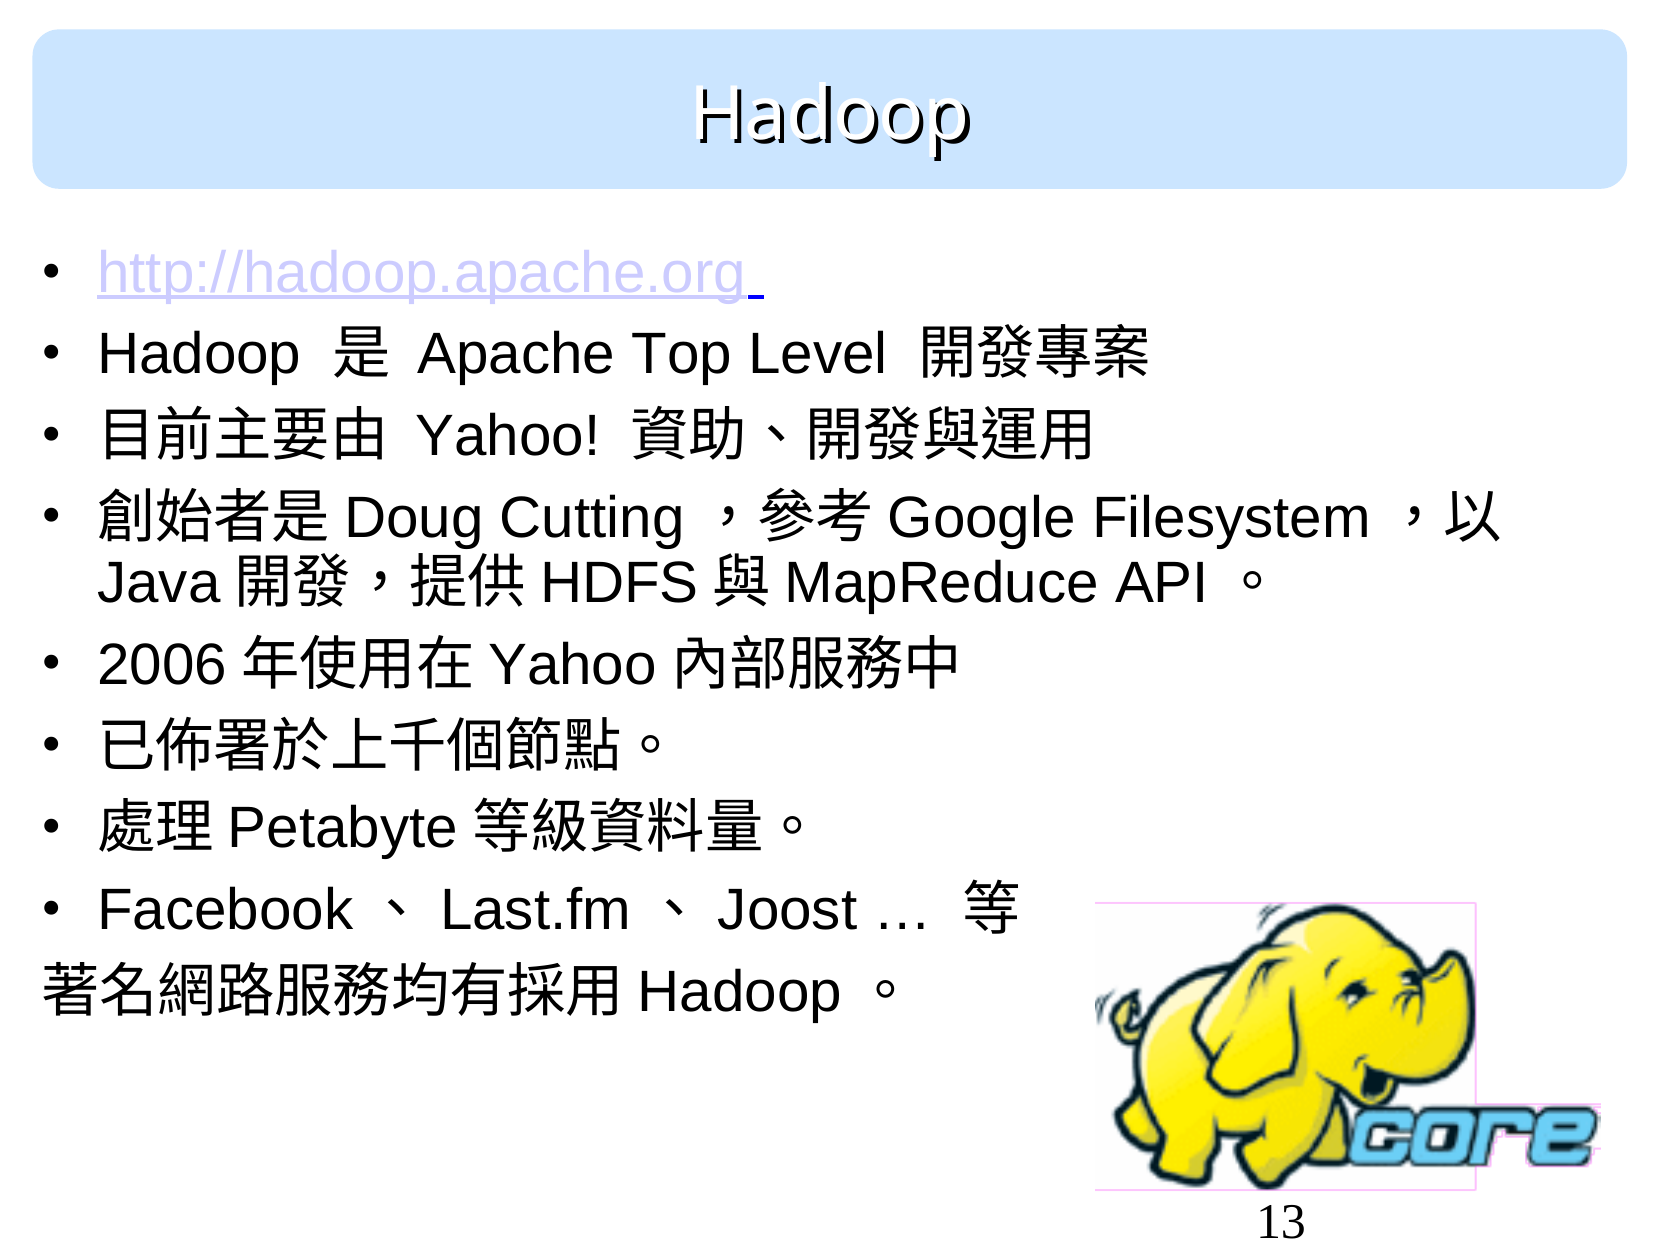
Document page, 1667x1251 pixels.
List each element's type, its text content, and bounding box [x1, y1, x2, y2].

picture [1095, 898, 1601, 1195]
text_box Hadoop [32, 29, 1628, 189]
text_box http://hadoop.apache.org Hadoop 是 Apache Top Level 開發專案 目前主要由 Yahoo! 資助、開發與運用 創始者是Doug Cutting，參考Google Filesystem，以Java開發，提供HDFS與MapReduce API。 2006年使用在Yahoo內部服務中 已佈署於上千個節點。 處理Petabyte等級資料量。 Facebook、Last.fm、Joost … 等 著名網路服務均有採用Hadoop。 [41, 236, 1607, 1129]
